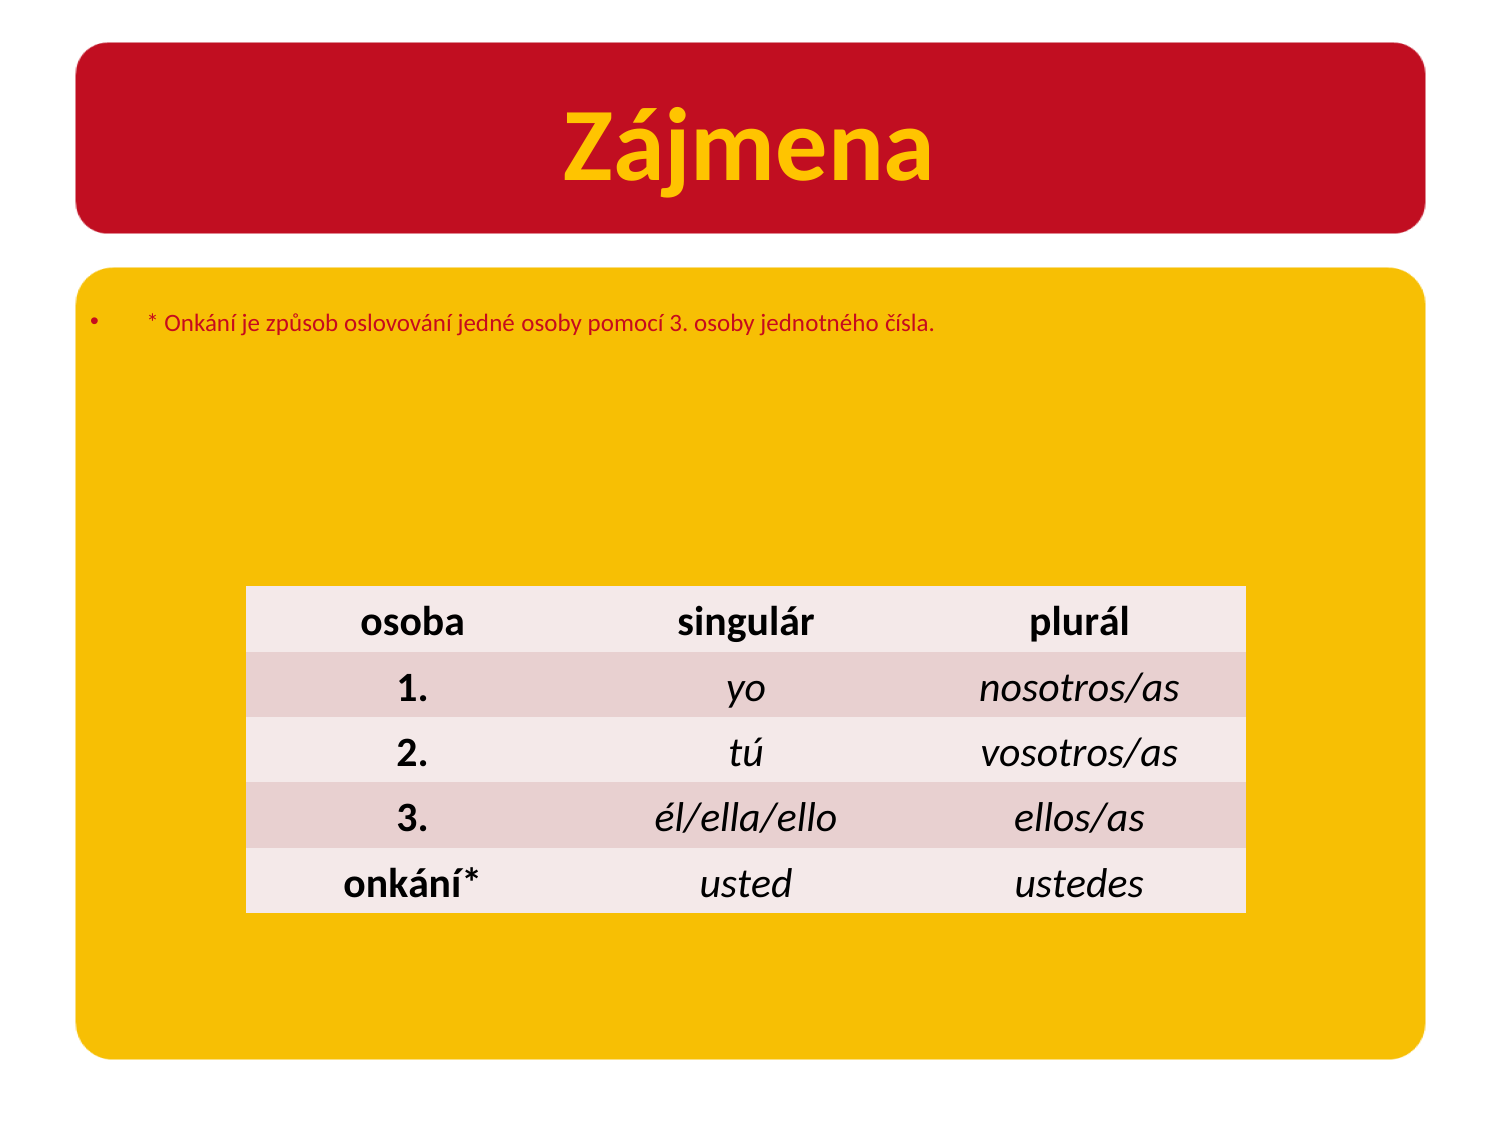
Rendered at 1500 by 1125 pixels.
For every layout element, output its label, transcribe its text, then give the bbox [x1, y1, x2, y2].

table_cell onkání* [246, 848, 579, 913]
table_cell 3. [246, 782, 579, 848]
table_header plurál [913, 586, 1246, 652]
picture [73, 40, 1427, 235]
table_cell tú [579, 717, 913, 782]
table_cell ustedes [913, 848, 1246, 913]
table_cell vosotros/as [913, 717, 1246, 782]
table_cell 1. [246, 652, 579, 717]
table_header singulár [579, 586, 913, 652]
table_cell yo [579, 652, 913, 717]
title Zájmena [75, 45, 1426, 233]
table_cell ellos/as [913, 782, 1246, 848]
table_cell nosotros/as [913, 652, 1246, 717]
table_header osoba [246, 586, 579, 652]
picture [73, 265, 1427, 1061]
table_cell 2. [246, 717, 579, 782]
list * Onkání je způsob oslovování jedné osoby pomocí 3. osoby jednotného čísla. [75, 262, 1426, 1059]
table_cell él/ella/ello [579, 782, 913, 848]
table_cell usted [579, 848, 913, 913]
